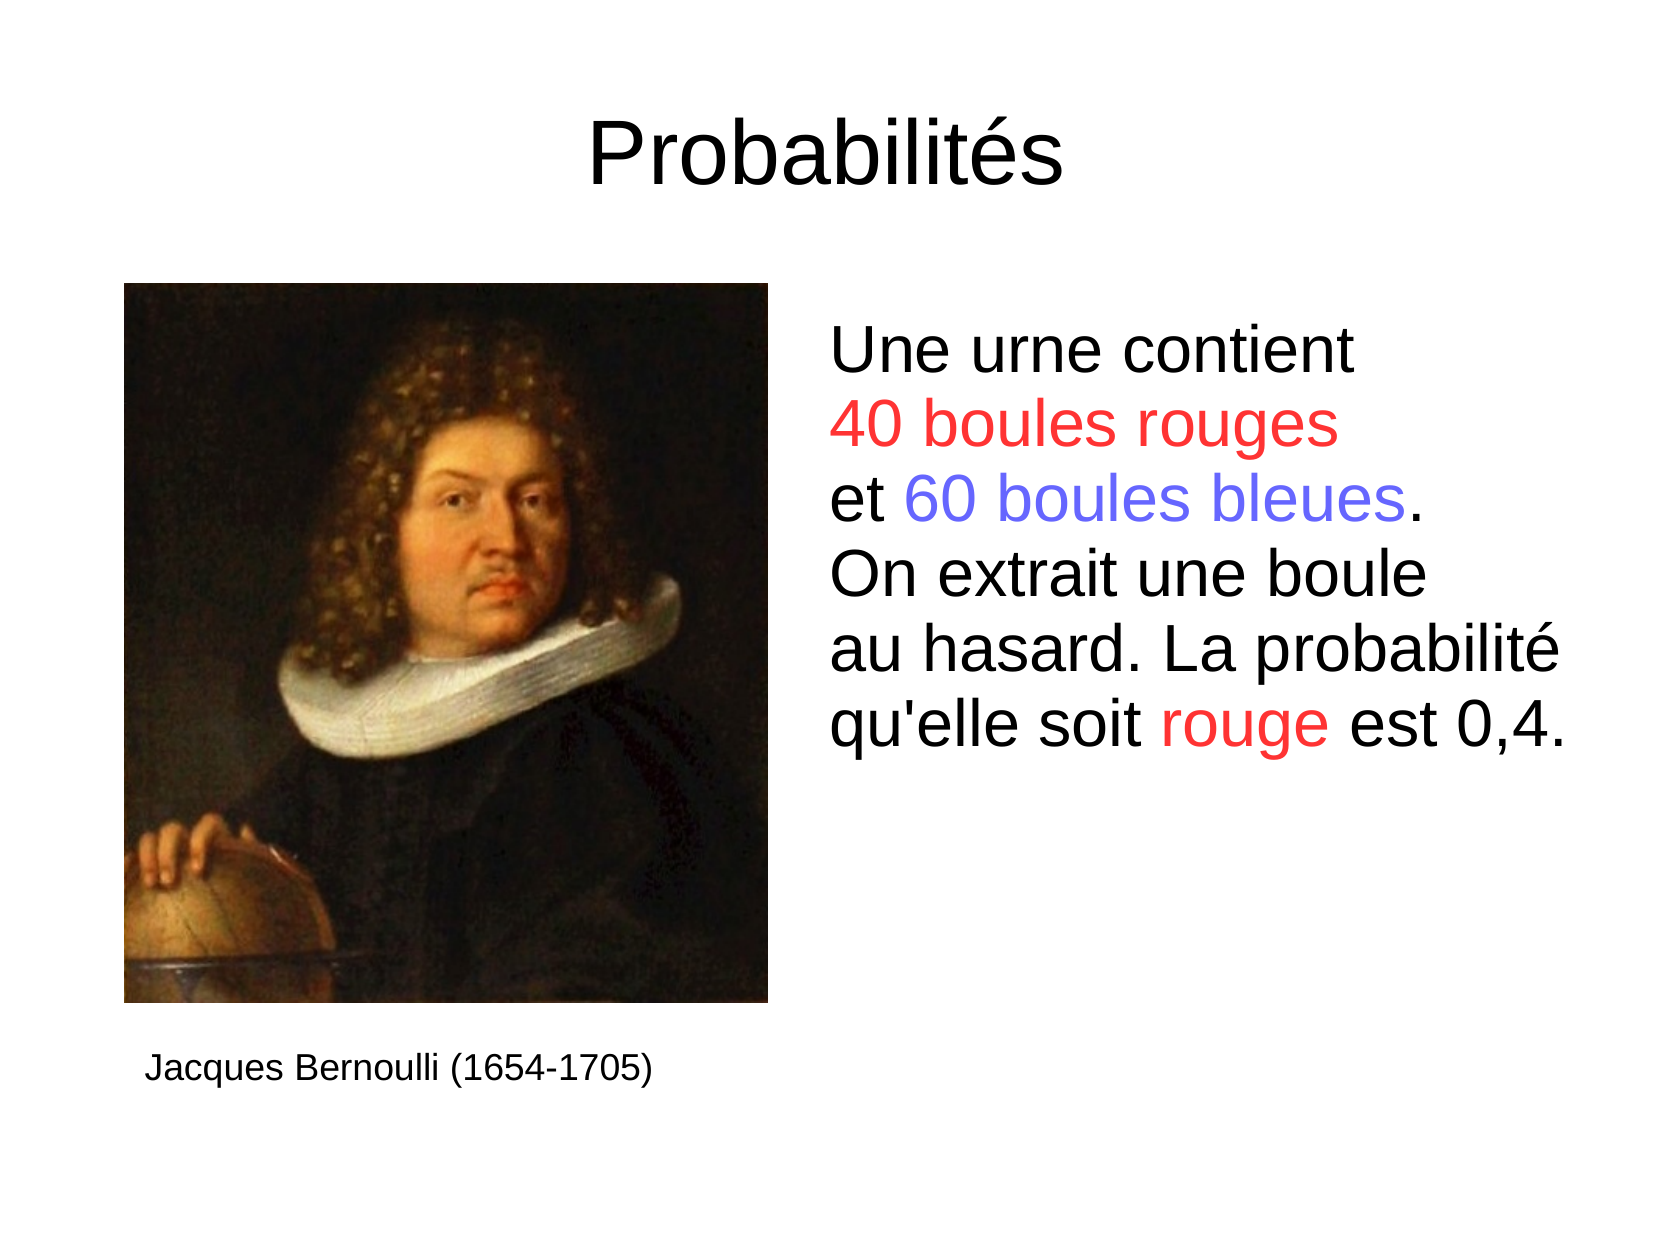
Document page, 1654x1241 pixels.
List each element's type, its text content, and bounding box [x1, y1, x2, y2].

text_box Une urne contient 40 boules rouges et 60 boules bleues. On extrait une boule au hasard. La probabilité qu'elle soit rouge est 0,4. [814, 304, 1600, 768]
picture [124, 283, 768, 1003]
title Probabilités [82, 49, 1571, 257]
text_box Jacques Bernoulli (1654-1705) [129, 1039, 669, 1097]
